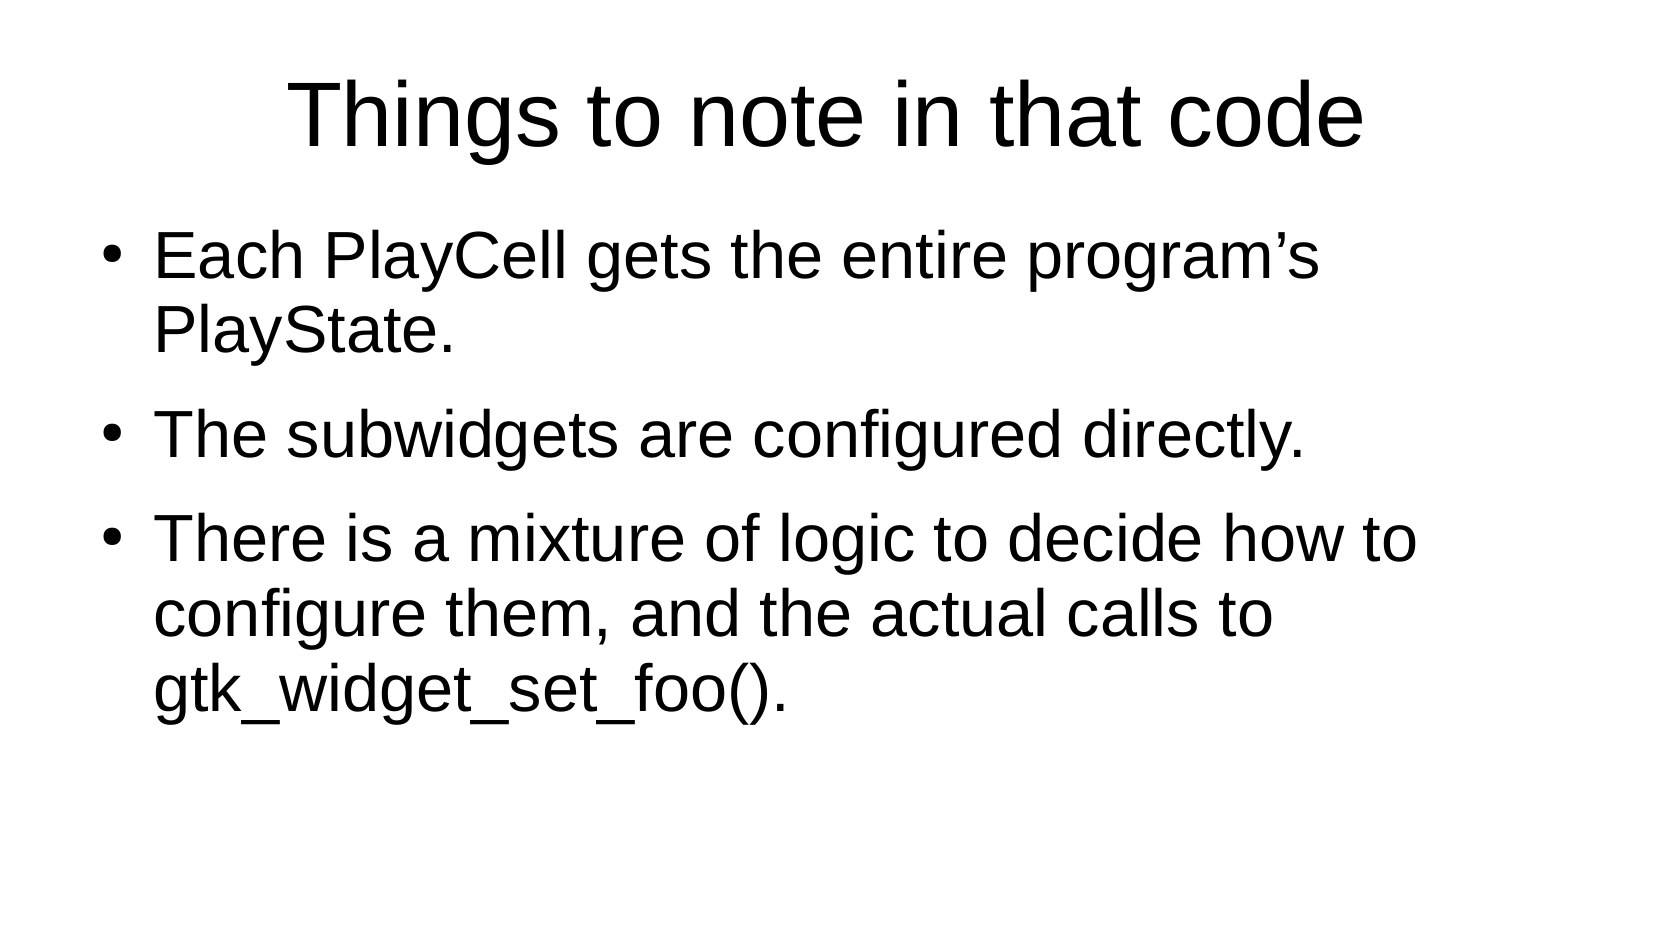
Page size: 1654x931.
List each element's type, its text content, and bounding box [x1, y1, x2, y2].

title Things to note in that code [82, 37, 1571, 193]
list Each PlayCell gets the entire program’s PlayState. The subwidgets are configured directly. There is a mixture of logic to decide how to configure them, and the actual calls to gtk_widget_set_foo(). [82, 217, 1571, 758]
